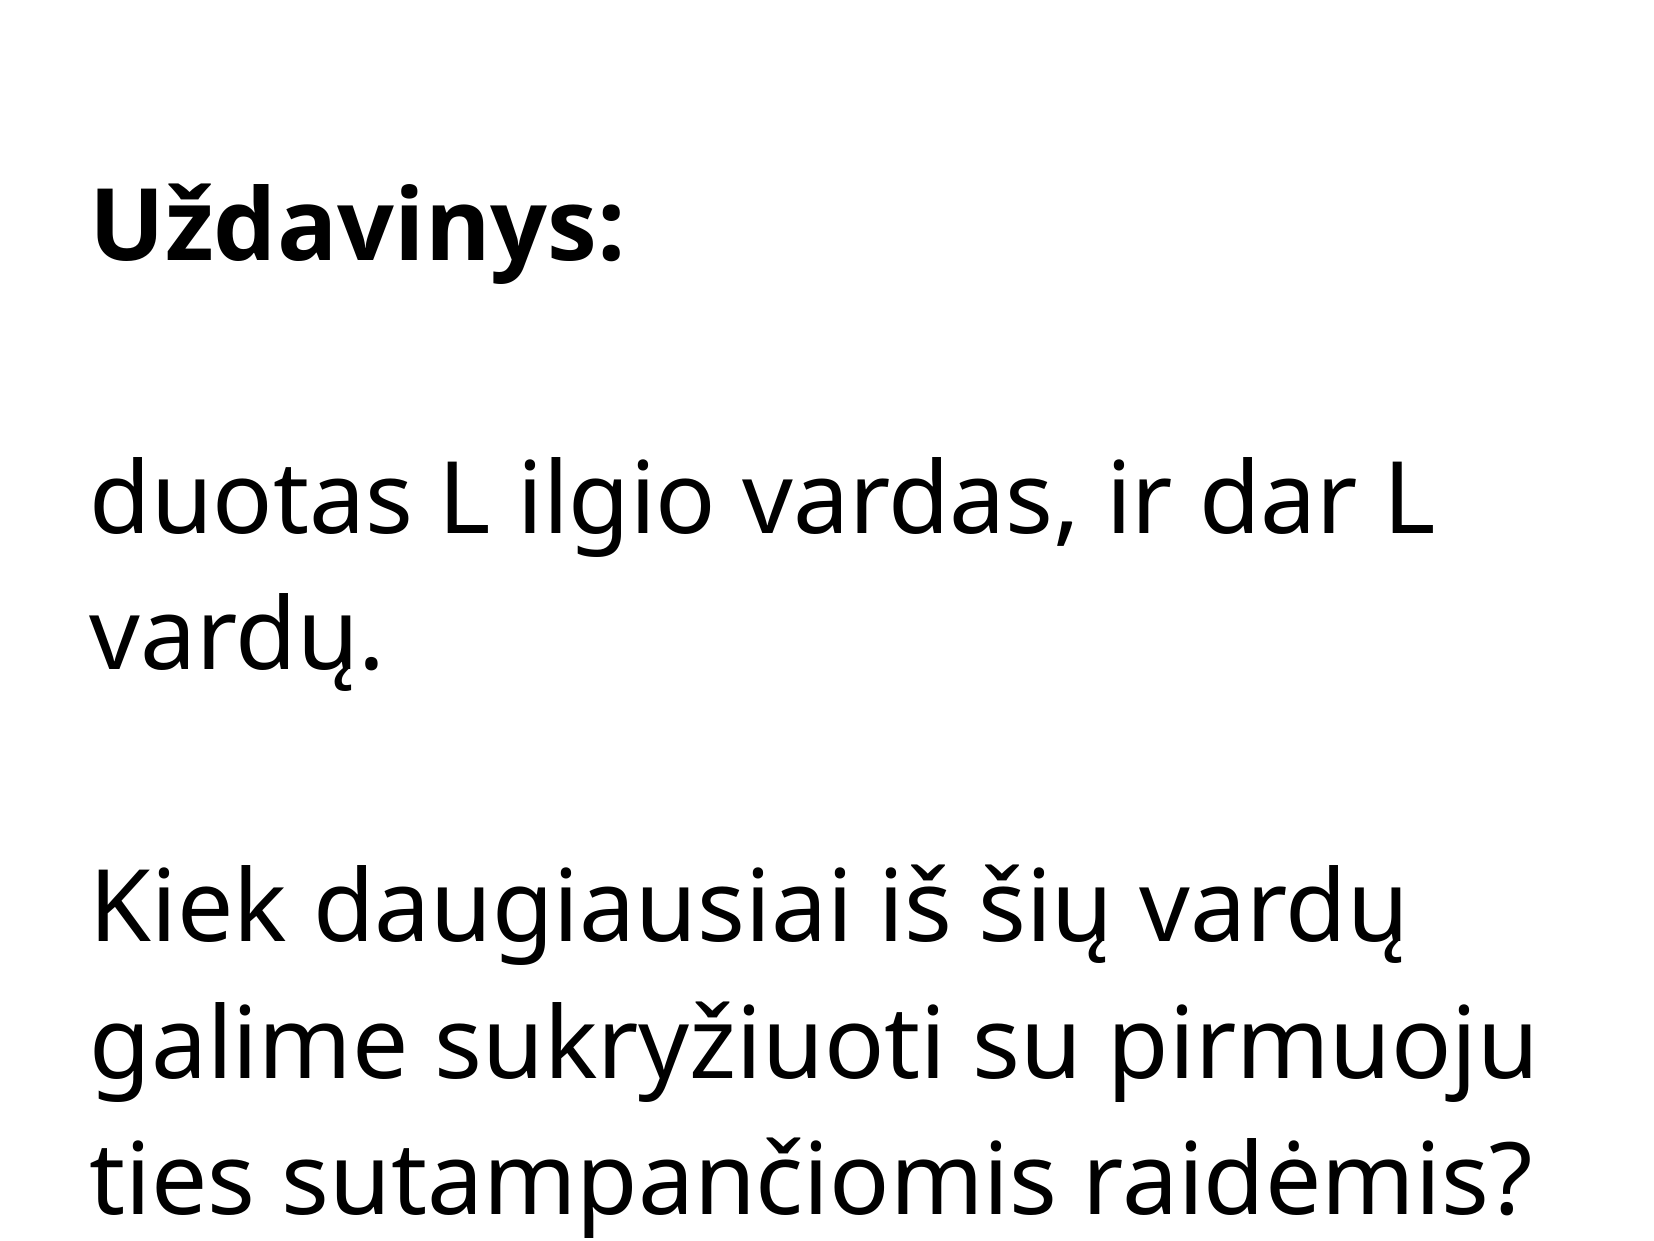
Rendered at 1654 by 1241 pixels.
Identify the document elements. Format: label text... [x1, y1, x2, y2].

text_box Uždavinys: duotas L ilgio vardas, ir dar L vardų. Kiek daugiausiai iš šių vardų galime sukryžiuoti su pirmuoju ties sutampančiomis raidėmis? [75, 146, 1576, 1092]
